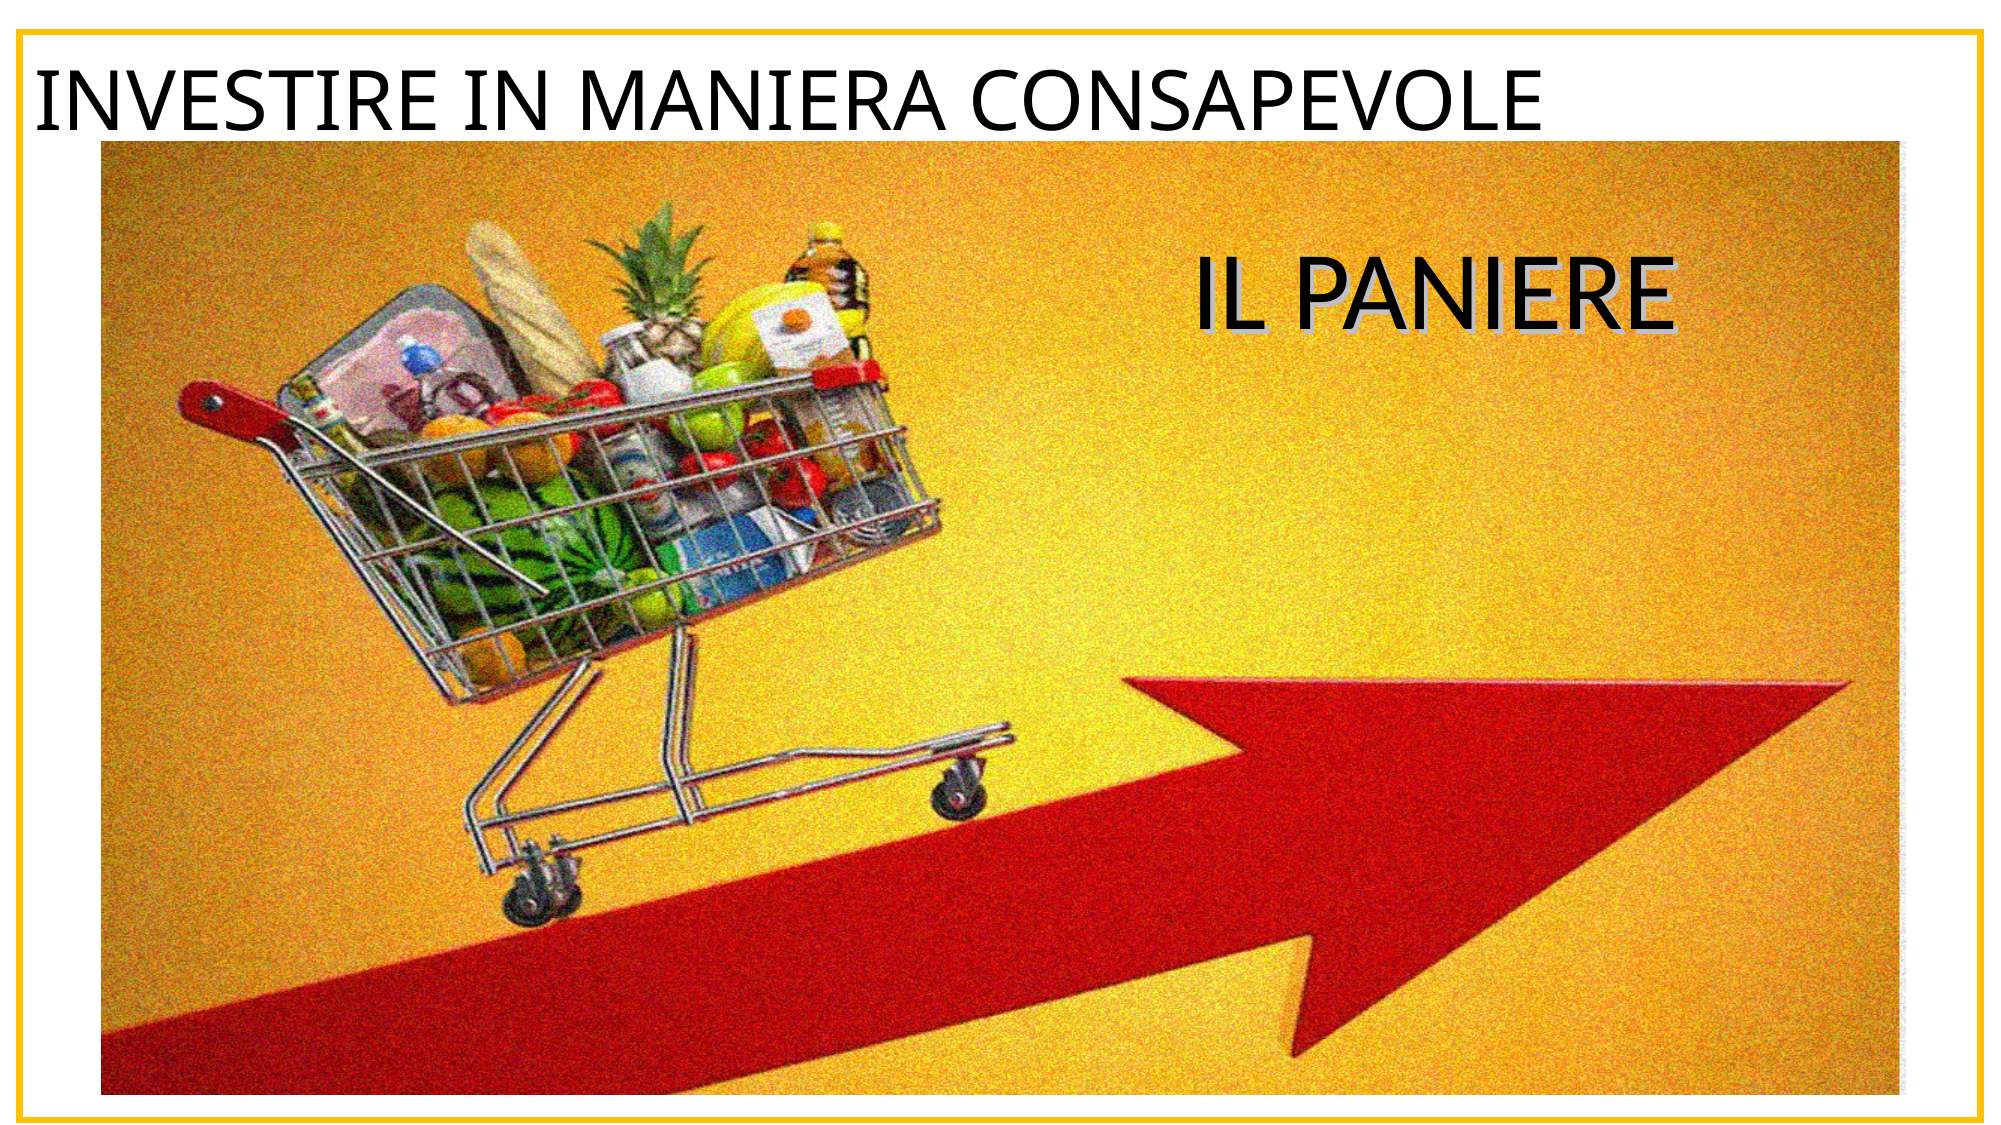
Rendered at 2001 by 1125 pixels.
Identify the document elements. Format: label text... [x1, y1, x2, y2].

text_box INVESTIRE IN MANIERA CONSAPEVOLE [19, 32, 1981, 1121]
text_box IL PANIERE [1176, 210, 1694, 360]
picture [101, 141, 1907, 1095]
